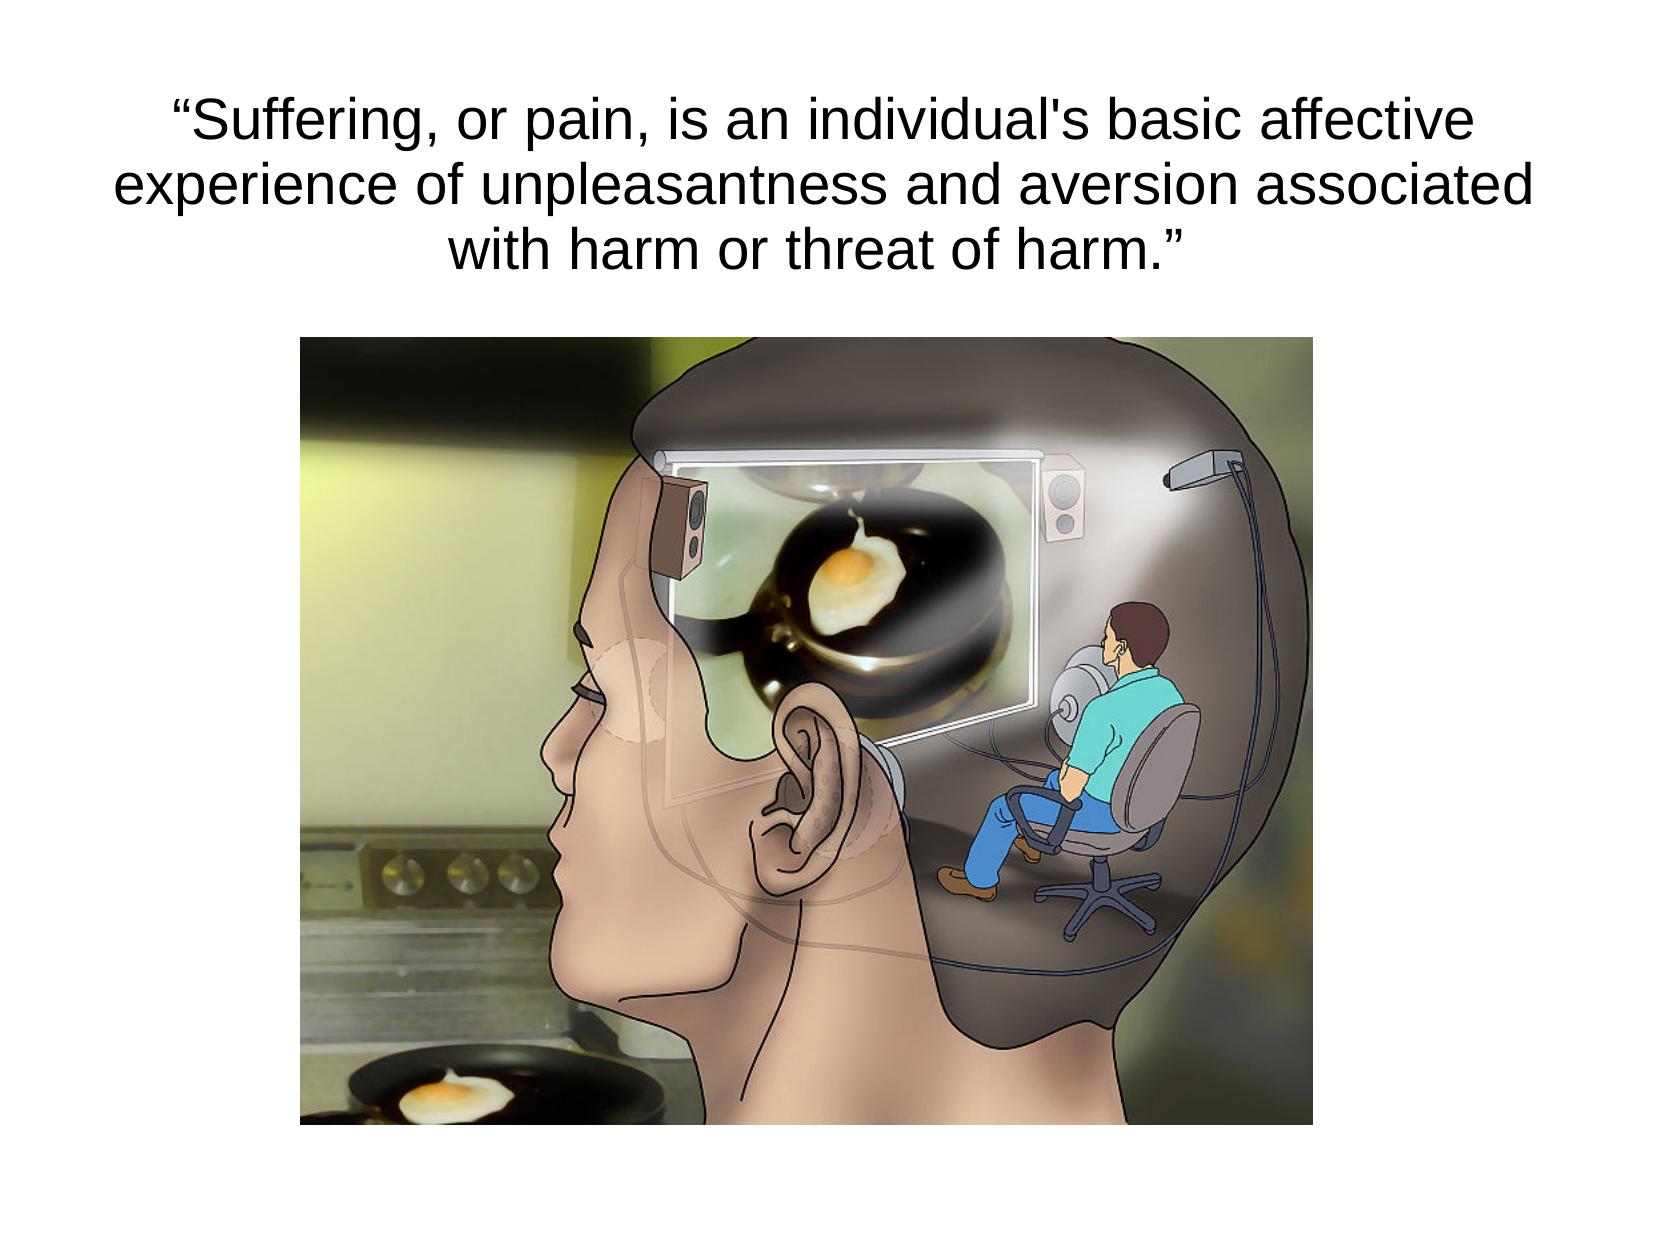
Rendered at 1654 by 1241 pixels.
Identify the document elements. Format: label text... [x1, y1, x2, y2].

picture [300, 337, 1313, 1126]
text_box “Suffering, or pain, is an individual's basic affective experience of unpleasantness and aversion associated with harm or threat of harm.” [75, 75, 1576, 1201]
